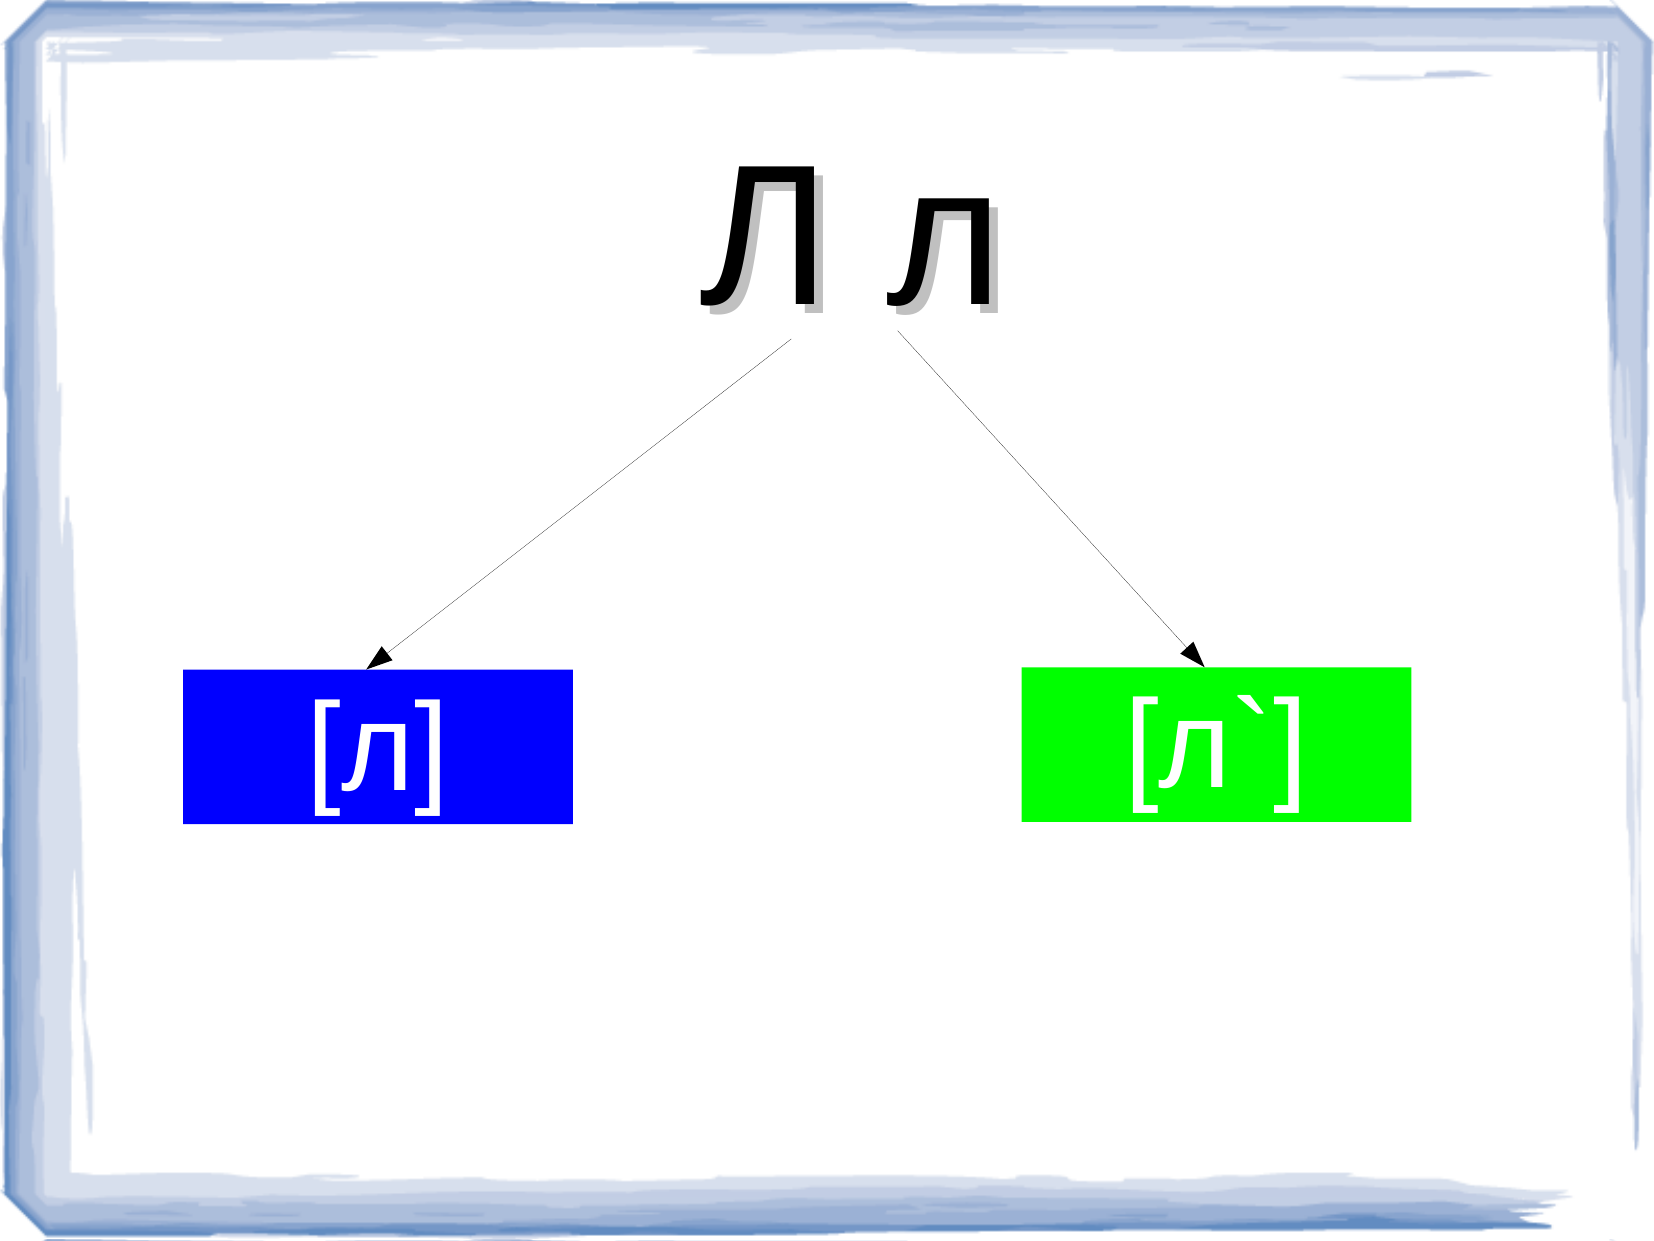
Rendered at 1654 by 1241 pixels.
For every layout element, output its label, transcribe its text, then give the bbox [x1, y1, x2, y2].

text_box [л`] [1021, 667, 1412, 822]
picture [0, 0, 1654, 1241]
text_box Л л [685, 115, 1019, 355]
text_box [л] [183, 669, 573, 825]
